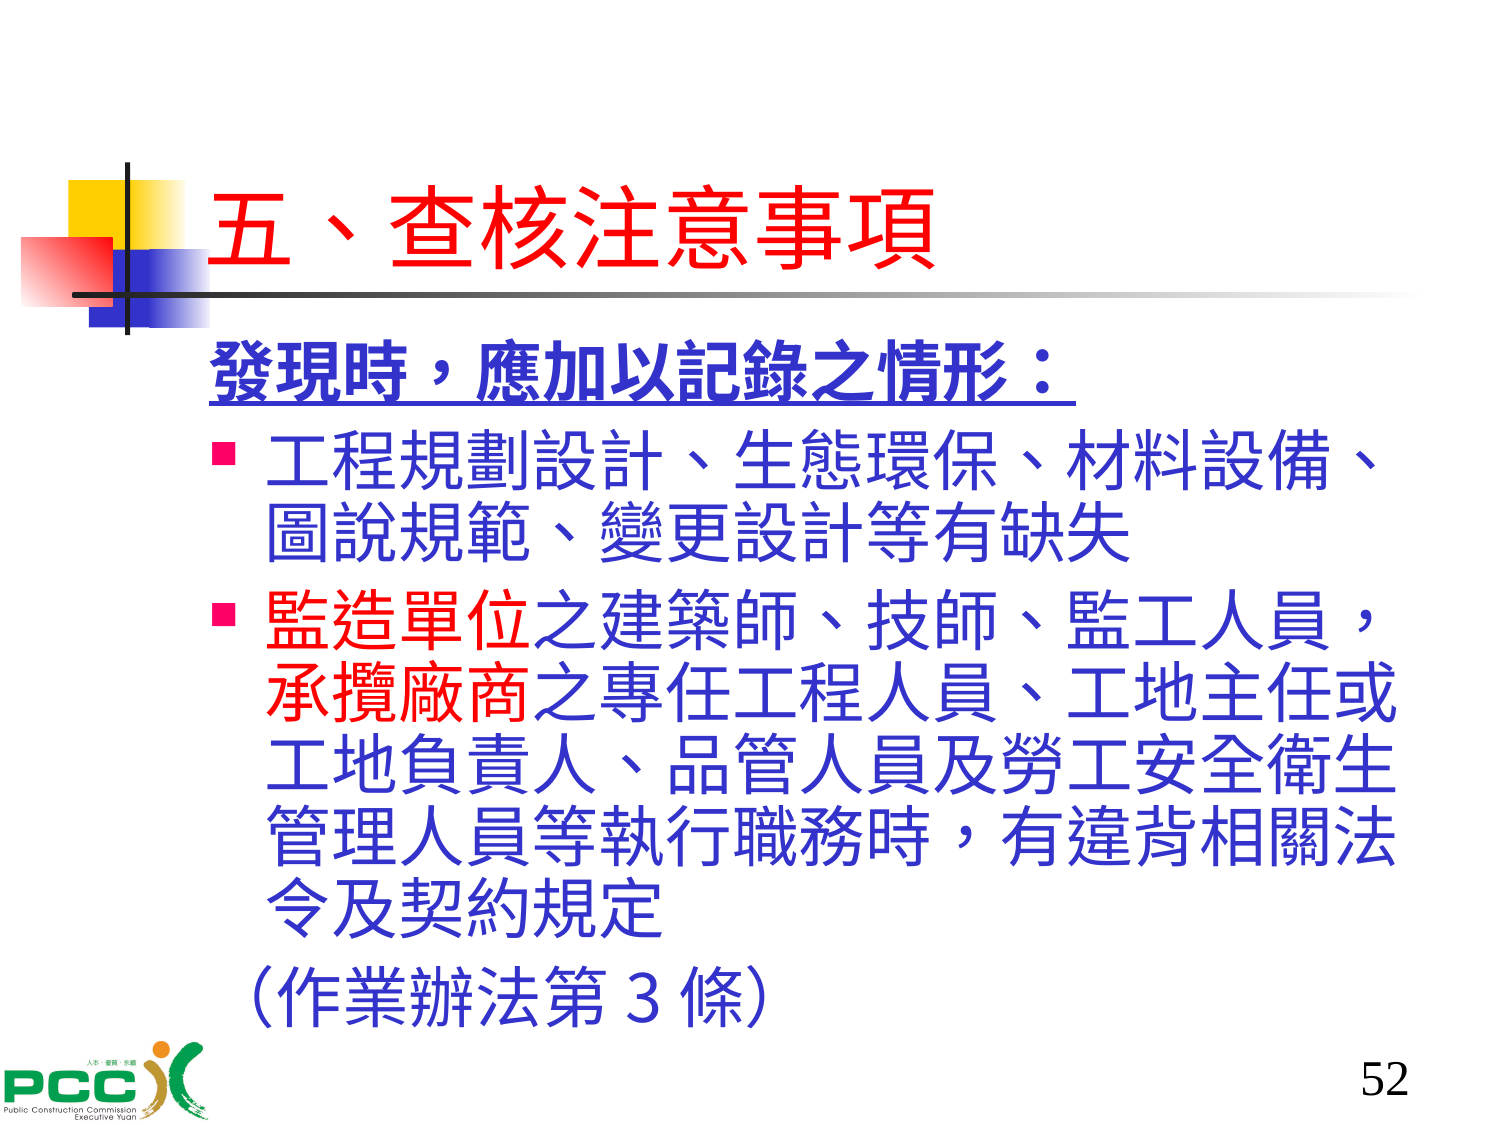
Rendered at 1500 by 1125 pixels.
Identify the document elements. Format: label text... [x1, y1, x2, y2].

title 五、查核注意事項 [188, 101, 1468, 289]
list 發現時，應加以記錄之情形： 工程規劃設計、生態環保、材料設備、圖說規範、變更設計等有缺失 監造單位之建築師、技師、監工人員，承攬廠商之專任工程人員、工地主任或工地負責人、品管人員及勞工安全衛生管理人員等執行職務時，有違背相關法令及契約規定 （作業辦法第3條） [193, 331, 1469, 1088]
picture [0, 1037, 226, 1125]
